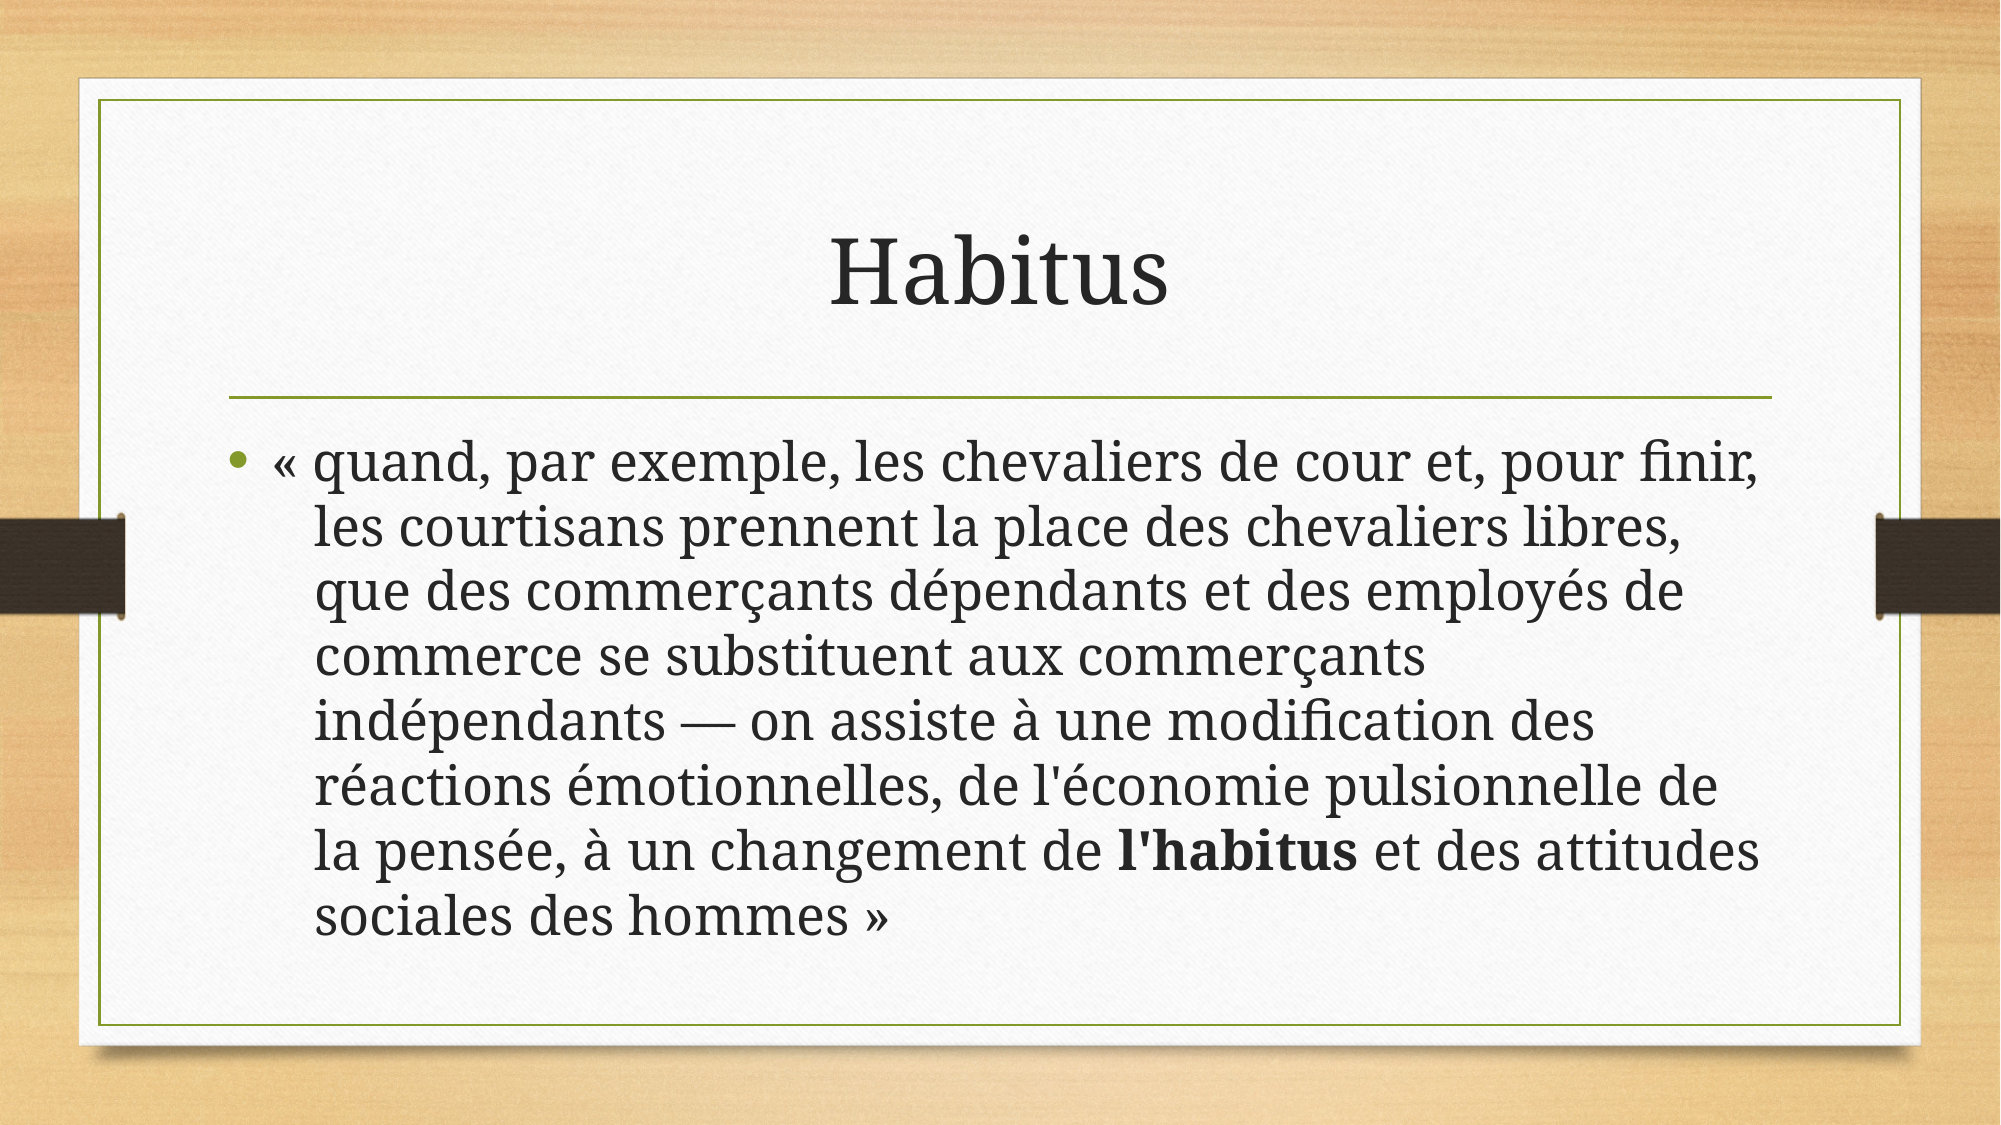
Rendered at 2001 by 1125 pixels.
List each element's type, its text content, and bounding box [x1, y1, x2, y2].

title Habitus [212, 161, 1788, 376]
list « quand, par exemple, les chevaliers de cour et, pour finir, les courtisans prennent la place des chevaliers libres, que des commerçants dépendants et des employés de commerce se substituent aux commerçants indépendants — on assiste à une modification des réactions émotionnelles, de l'économie pulsionnelle de la pensée, à un changement de l'habitus et des attitudes sociales des hommes » [212, 419, 1788, 964]
